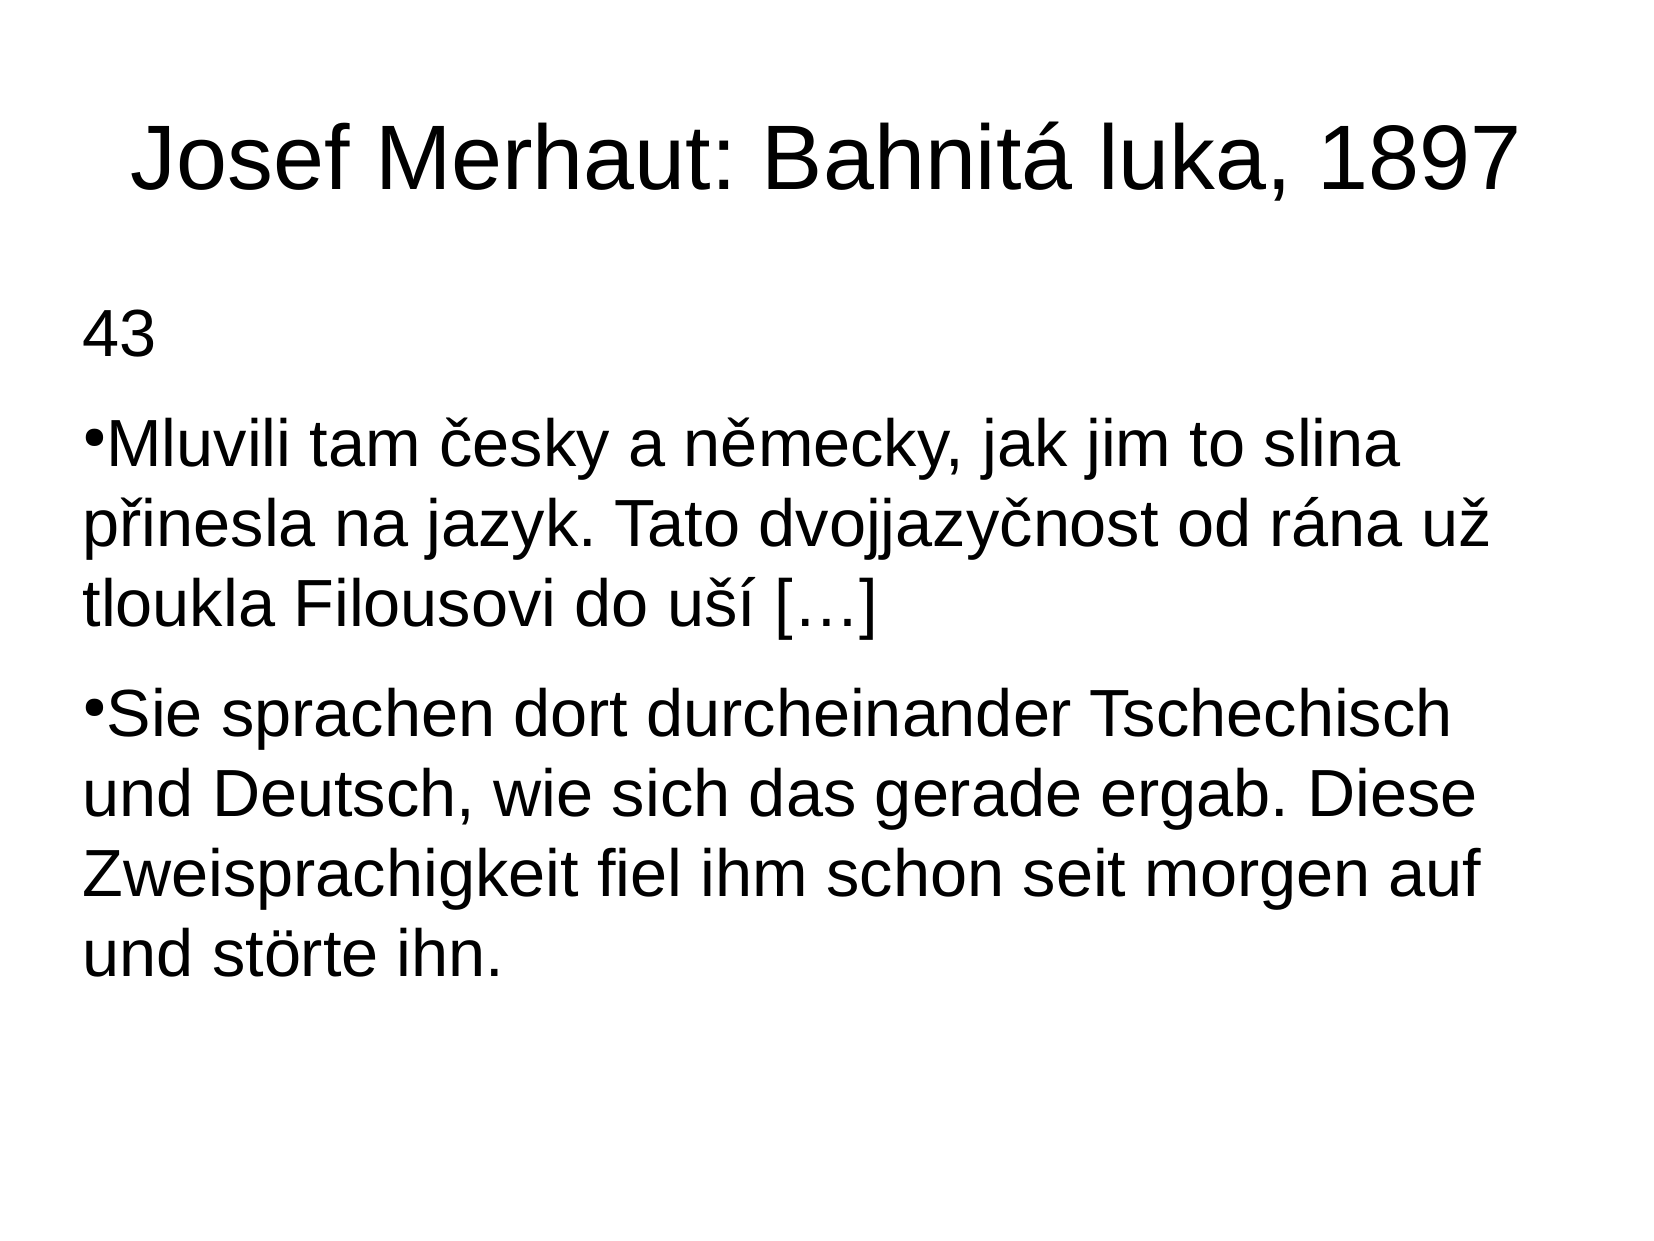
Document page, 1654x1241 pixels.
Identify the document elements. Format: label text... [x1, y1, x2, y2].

title Josef Merhaut: Bahnitá luka, 1897 [82, 49, 1571, 257]
list 43 Mluvili tam česky a německy, jak jim to slina přinesla na jazyk. Tato dvojjazyčnost od rána už tloukla Filousovi do uší […] Sie sprachen dort durcheinander Tschechisch und Deutsch, wie sich das gerade ergab. Diese Zweisprachigkeit fiel ihm schon seit morgen auf und störte ihn. [82, 290, 1571, 1010]
